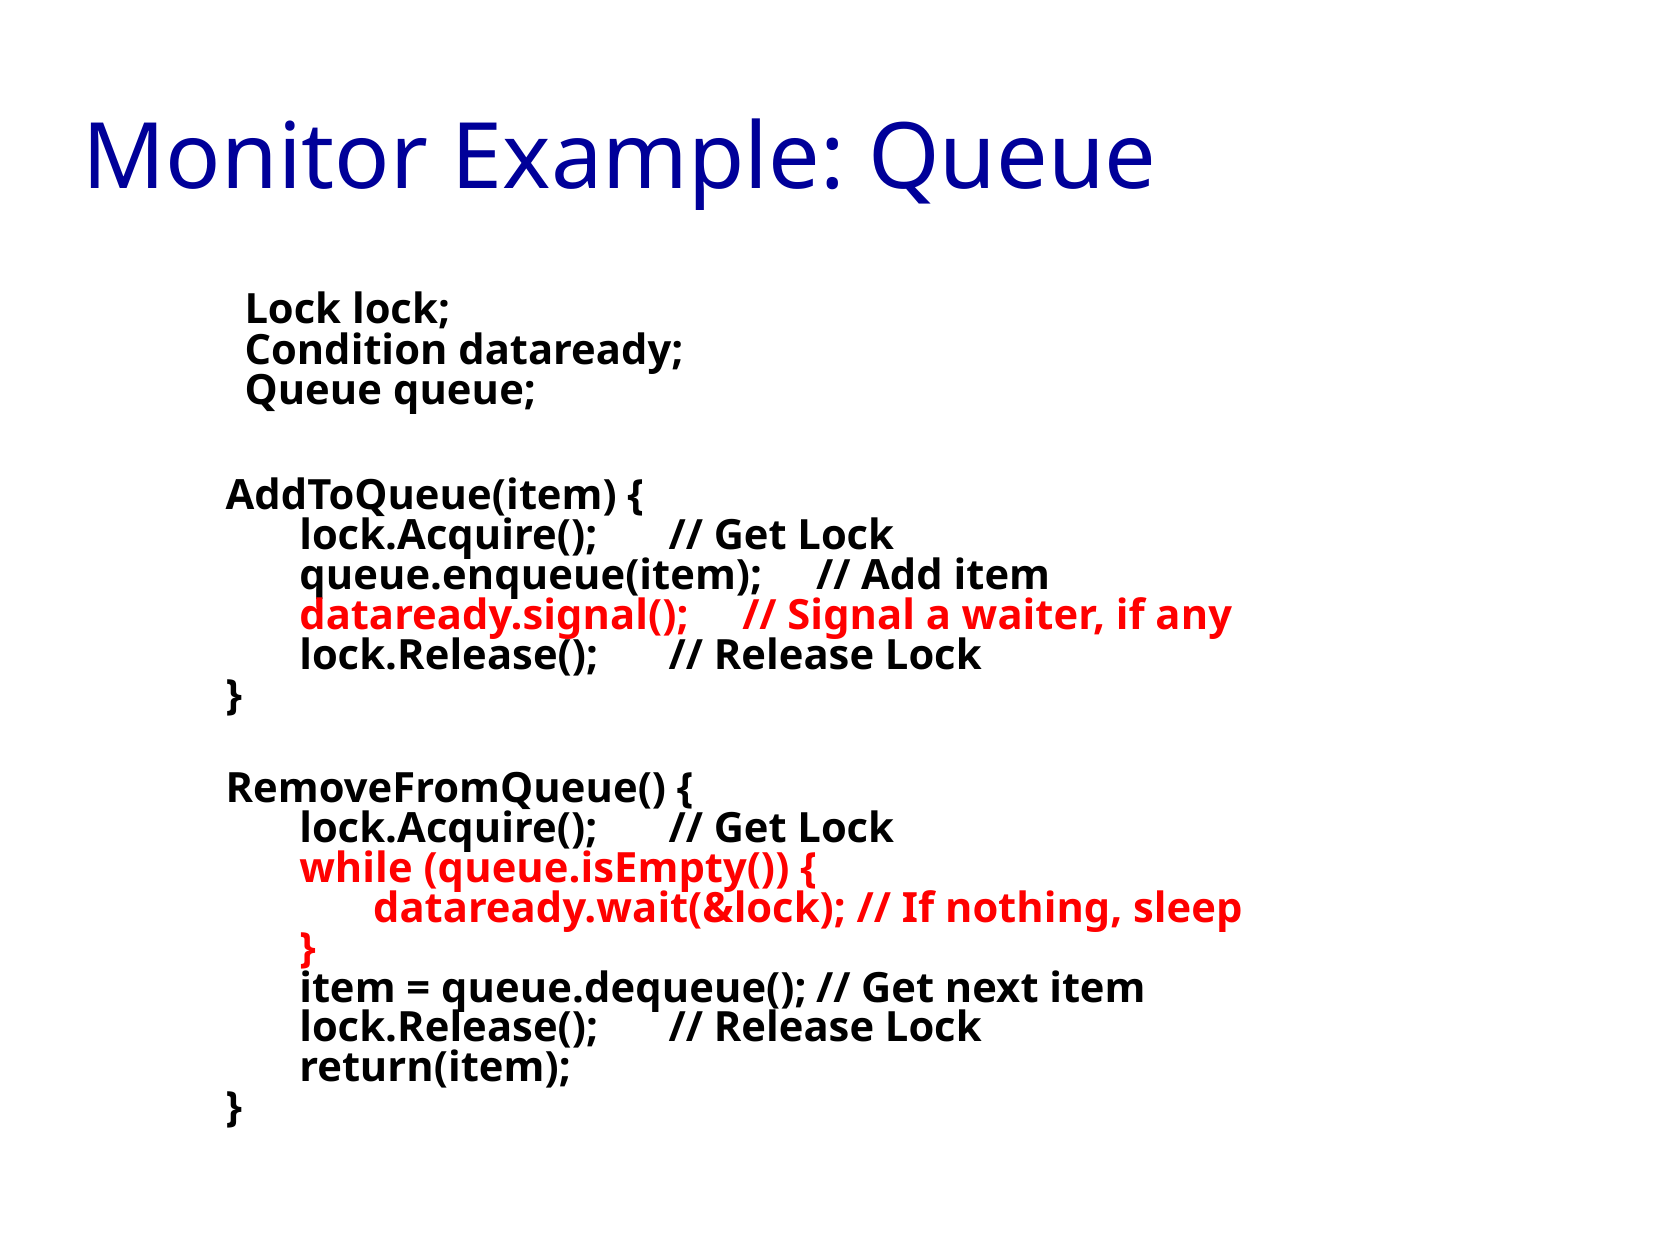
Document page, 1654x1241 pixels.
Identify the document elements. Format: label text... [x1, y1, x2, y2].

title Monitor Example: Queue [82, 49, 1571, 257]
list Lock lock; Condition dataready; Queue queue; AddToQueue(item) { lock.Acquire(); // Get Lock queue.enqueue(item); // Add item dataready.signal(); // Signal a waiter, if any lock.Release(); // Release Lock } RemoveFromQueue() { lock.Acquire(); // Get Lock while (queue.isEmpty()) { dataready.wait(&lock); // If nothing, sleep } item = queue.dequeue(); // Get next item lock.Release(); // Release Lock return(item); } [90, 277, 1490, 1216]
